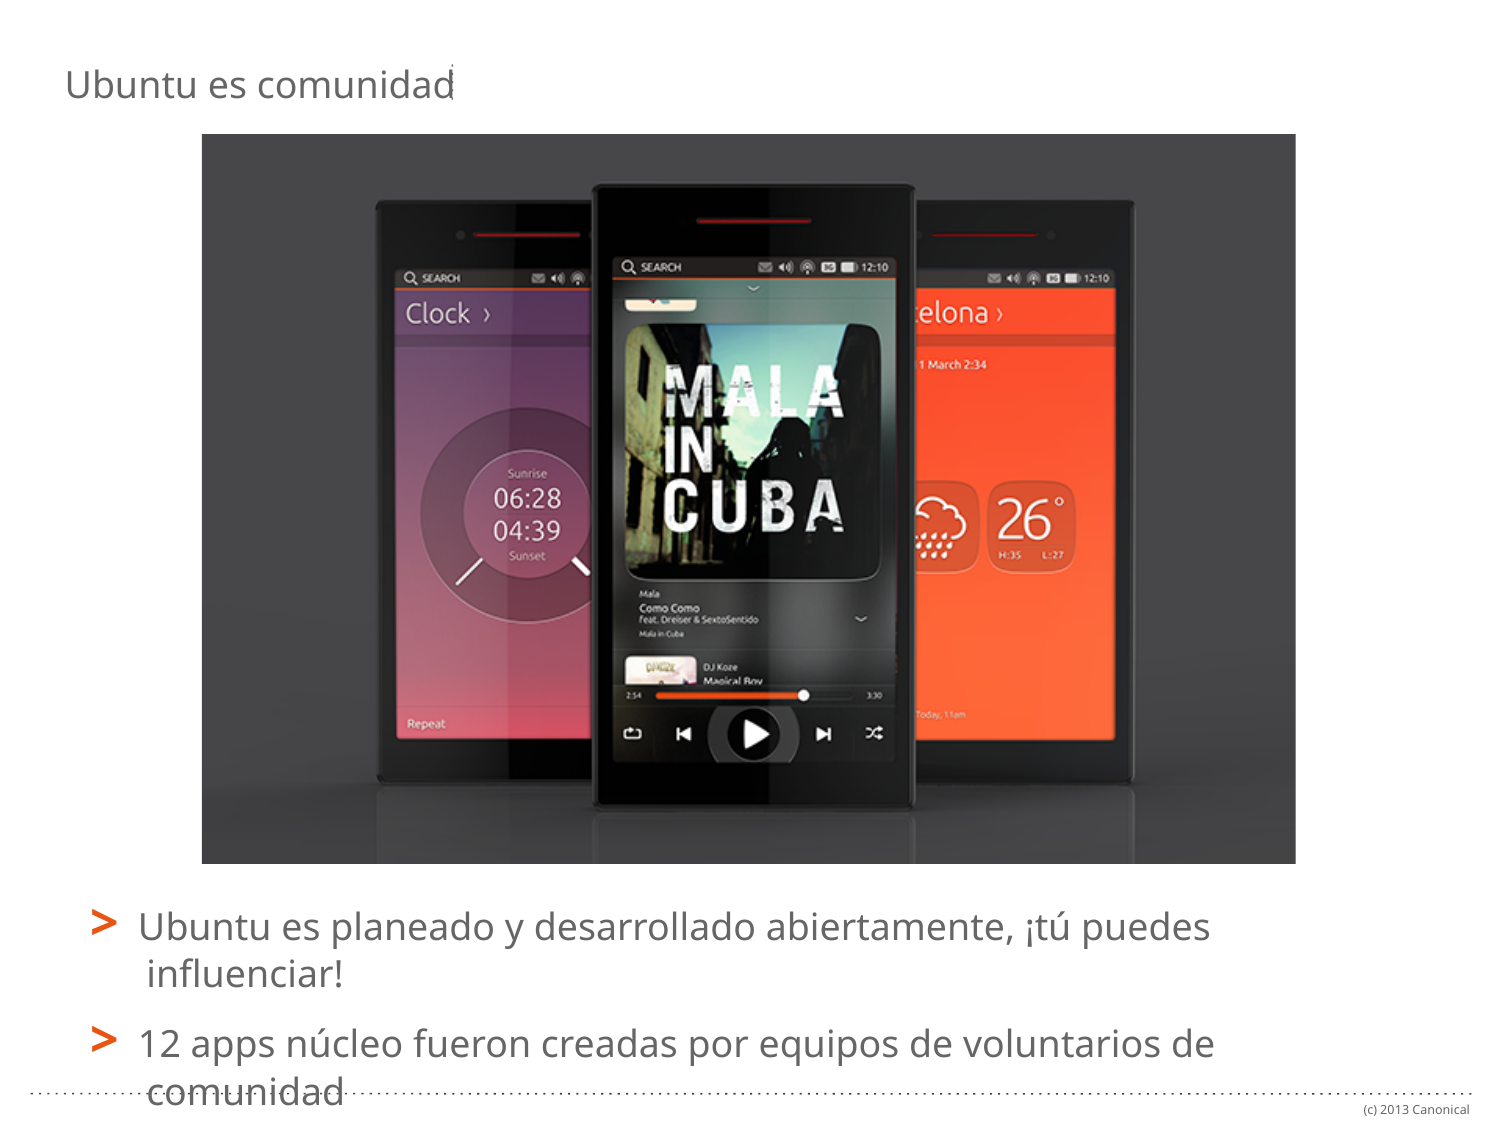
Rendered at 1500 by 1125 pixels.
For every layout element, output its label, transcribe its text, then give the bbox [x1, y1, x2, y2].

title Ubuntu es comunidad [49, 53, 503, 114]
text_box (c) 2013 Canonical [19, 1099, 1485, 1119]
list > Ubuntu es planeado y desarrollado abiertamente, ¡tú puedes influenciar! > 12 apps núcleo fueron creadas por equipos de voluntarios de comunidad [75, 875, 1425, 1054]
text_box [201, 134, 1296, 864]
